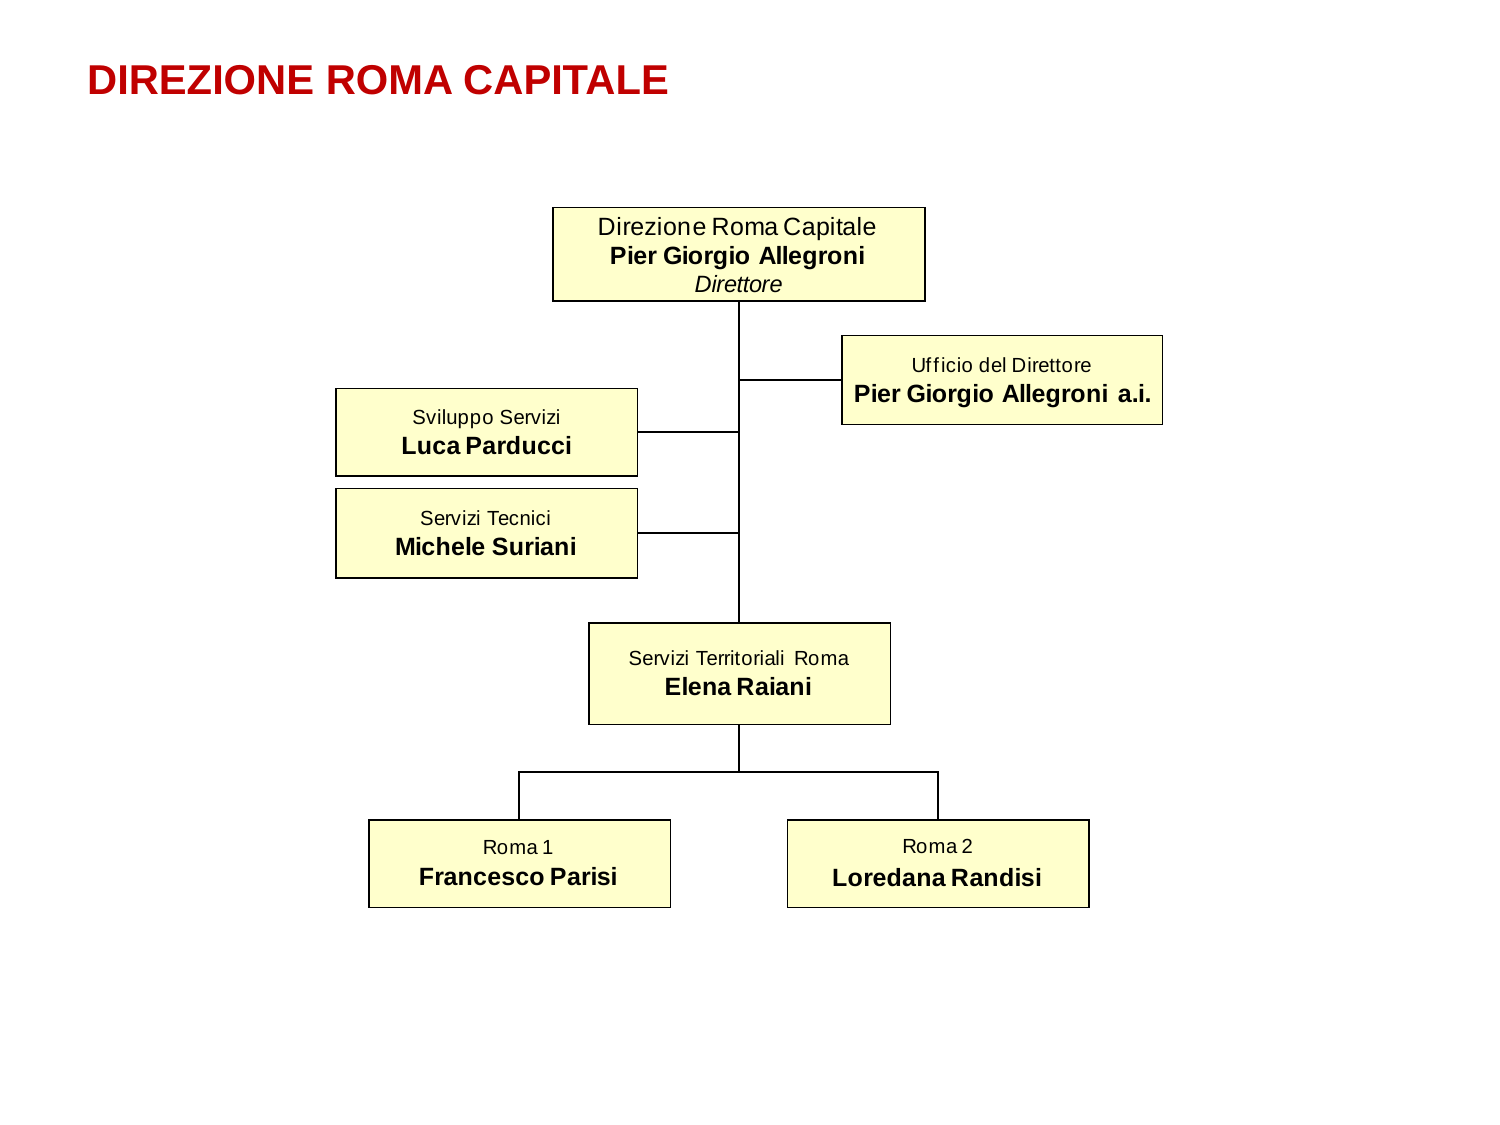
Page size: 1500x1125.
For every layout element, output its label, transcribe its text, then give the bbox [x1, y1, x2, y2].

picture [333, 201, 1167, 909]
title DIREZIONE ROMA CAPITALE [72, 45, 1462, 128]
